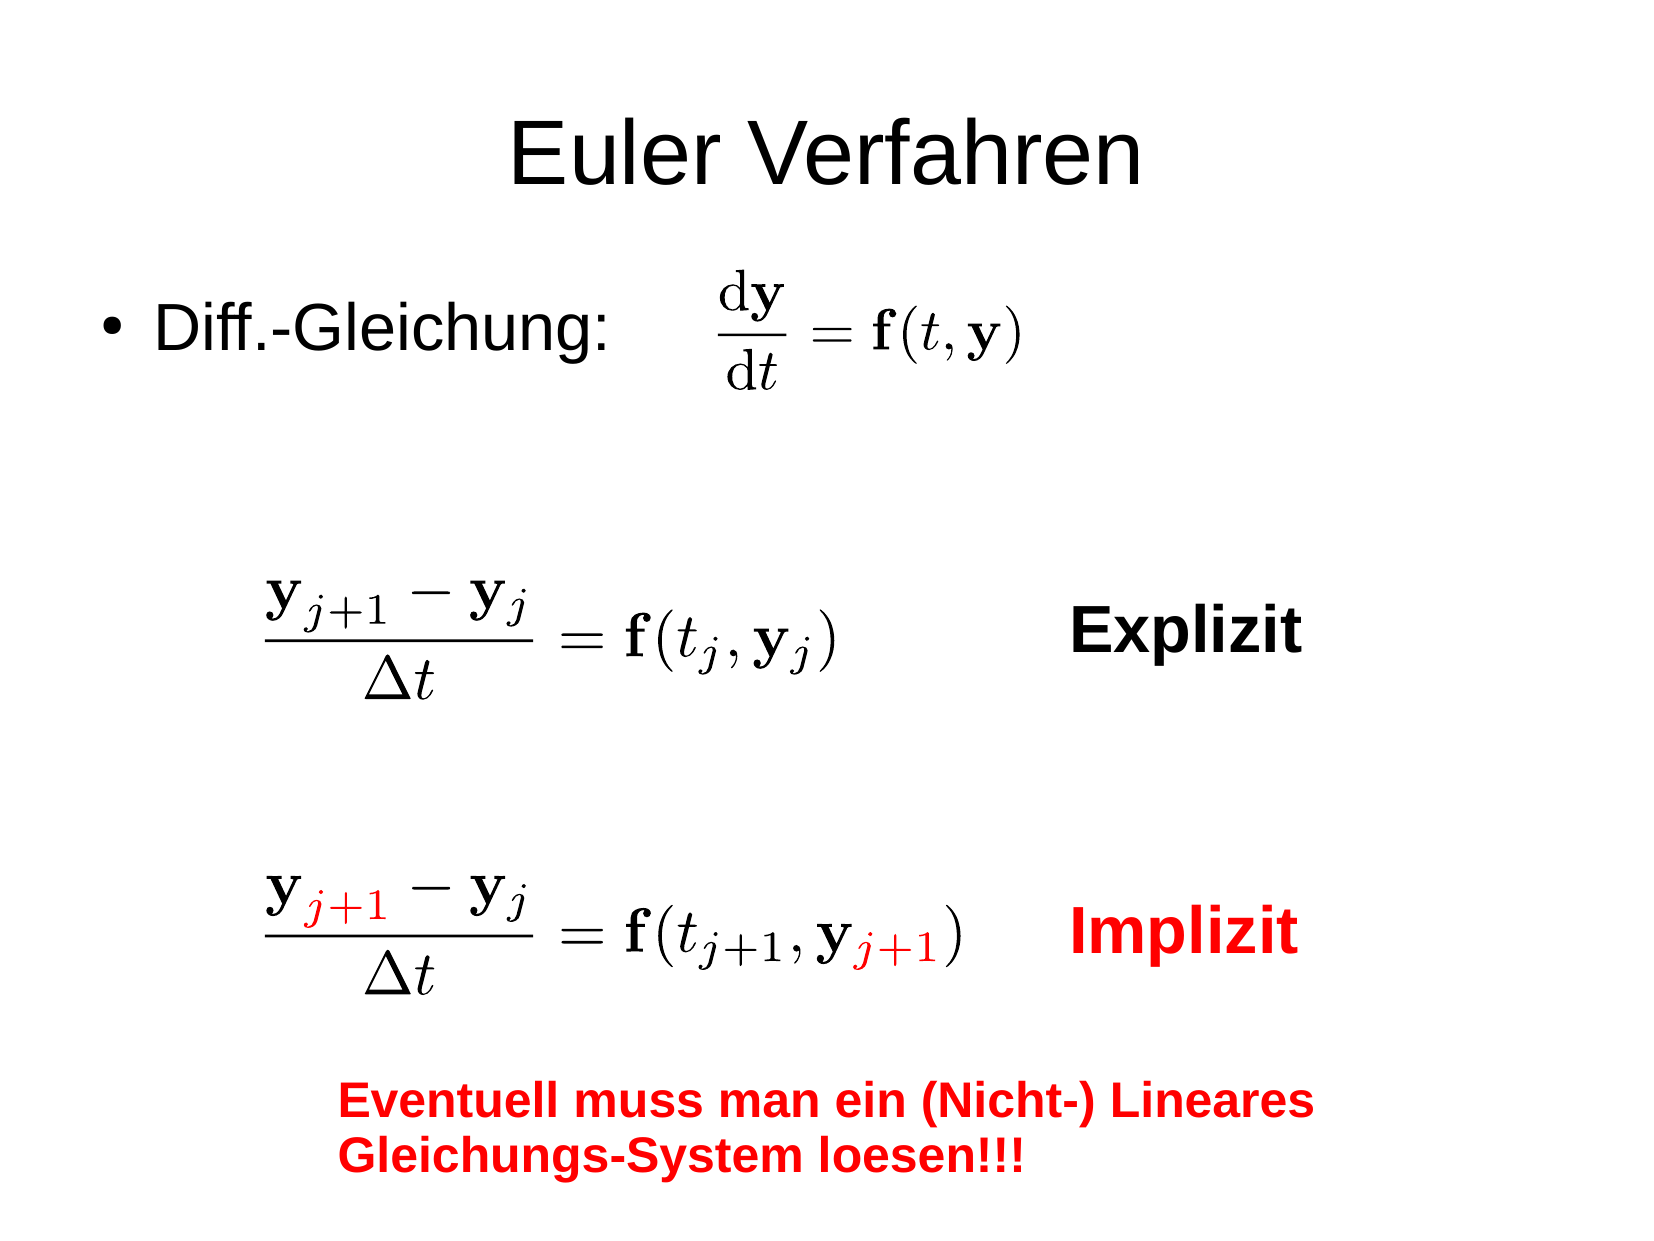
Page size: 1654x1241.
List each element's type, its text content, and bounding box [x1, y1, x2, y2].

title Euler Verfahren [82, 49, 1571, 257]
text_box Implizit [1054, 885, 1314, 976]
text_box [264, 867, 967, 996]
text_box [717, 269, 1026, 390]
text_box Explizit [1054, 584, 1318, 674]
list Diff.-Gleichung: [82, 290, 1571, 1094]
text_box Eventuell muss man ein (Nicht-) Lineares Gleichungs-System loesen!!! [322, 1064, 1331, 1191]
text_box [264, 572, 841, 700]
